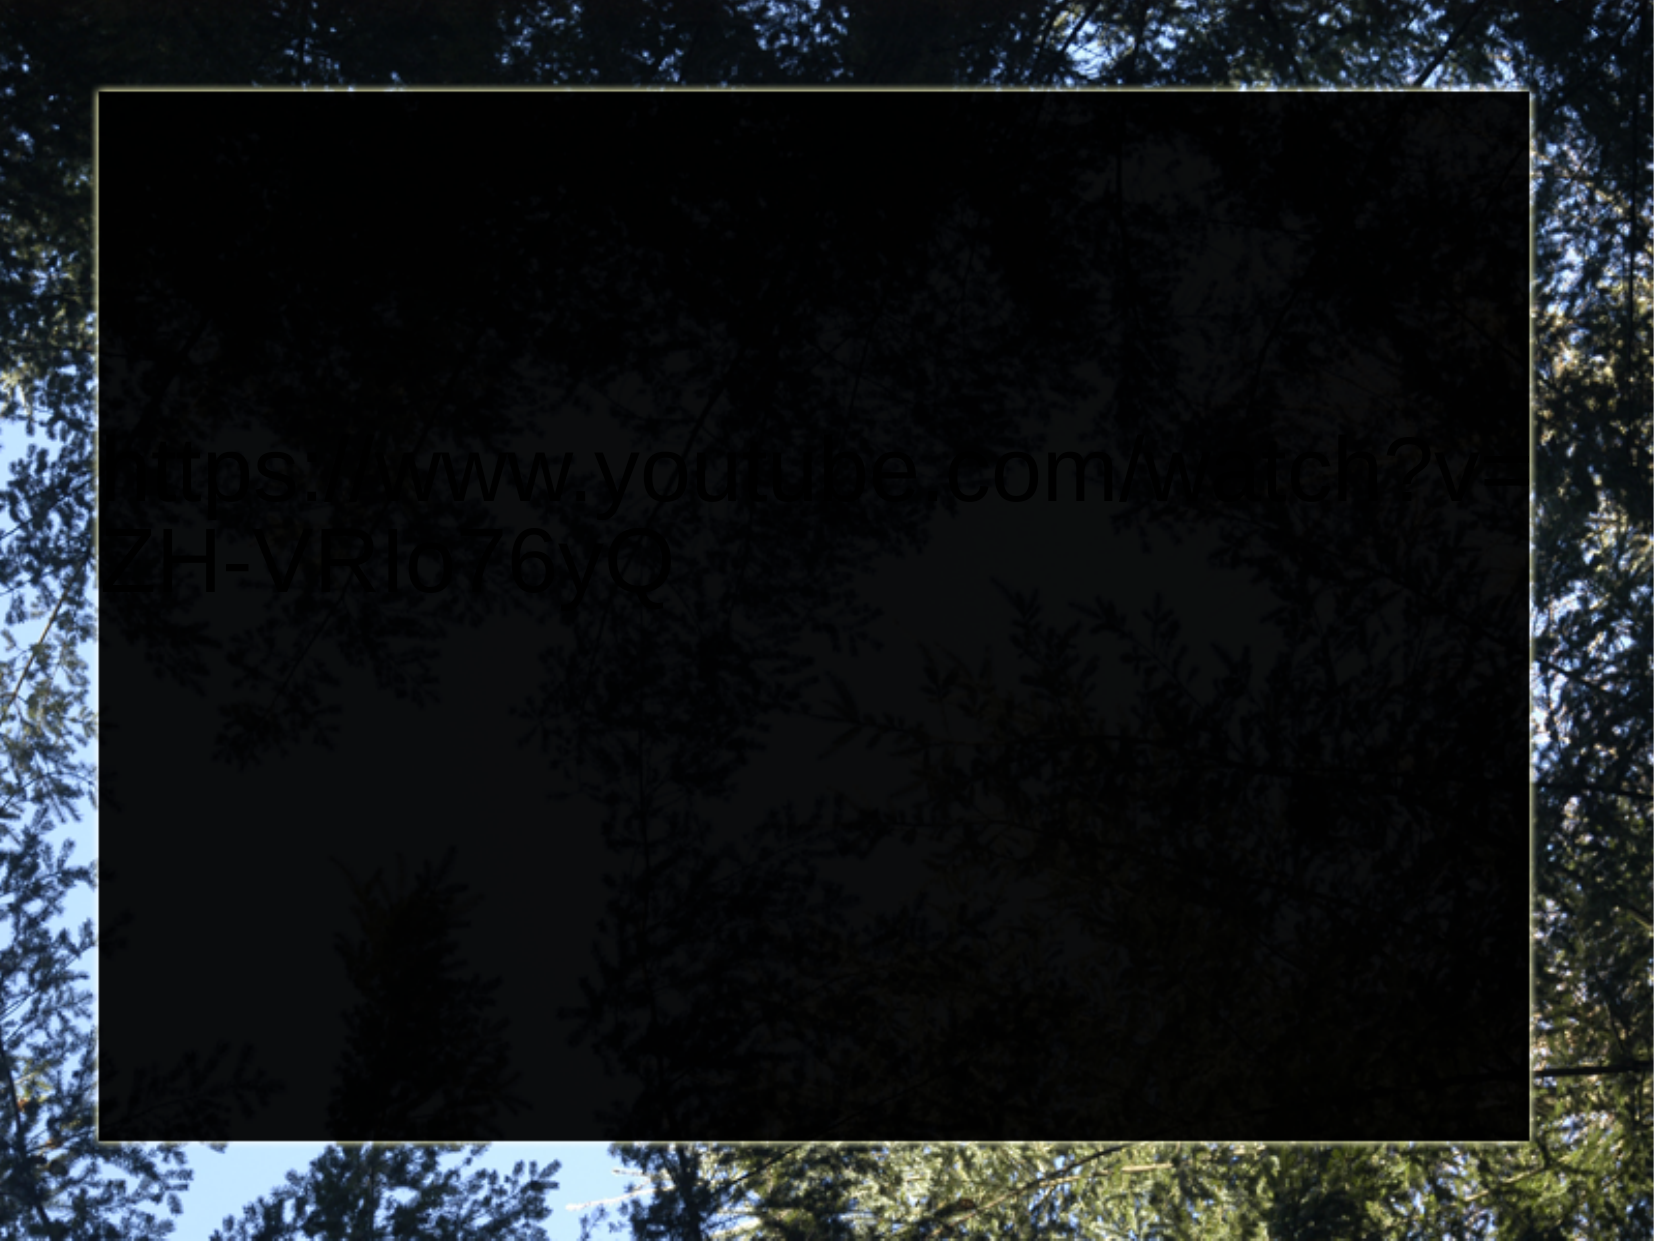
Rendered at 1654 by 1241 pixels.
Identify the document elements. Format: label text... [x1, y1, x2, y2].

title https://www.youtube.com/watch?v=ZH-VRIo76yQ [100, 409, 1548, 717]
